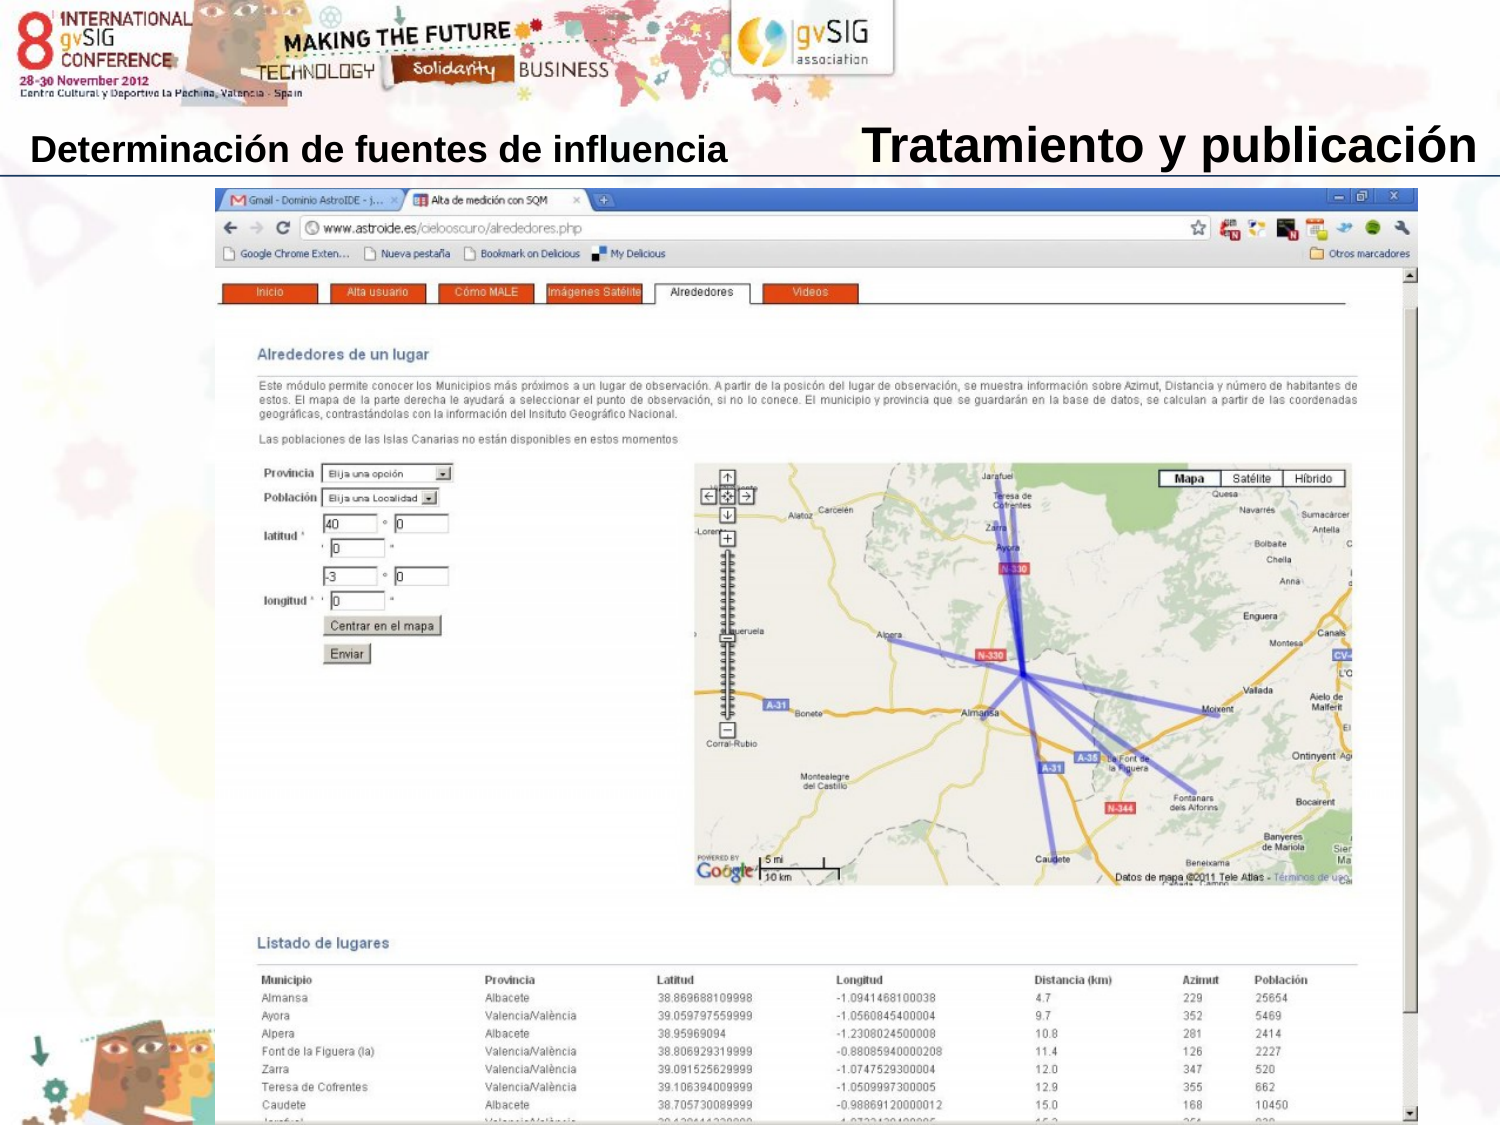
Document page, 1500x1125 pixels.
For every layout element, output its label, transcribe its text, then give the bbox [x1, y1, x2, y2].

picture [0, 0, 1500, 175]
text_box Tratamiento y publicación [846, 105, 1494, 175]
picture [0, 177, 1500, 1125]
text_box Tratamiento y publicación [846, 177, 1494, 181]
text_box Determinación de fuentes de influencia [15, 117, 744, 177]
